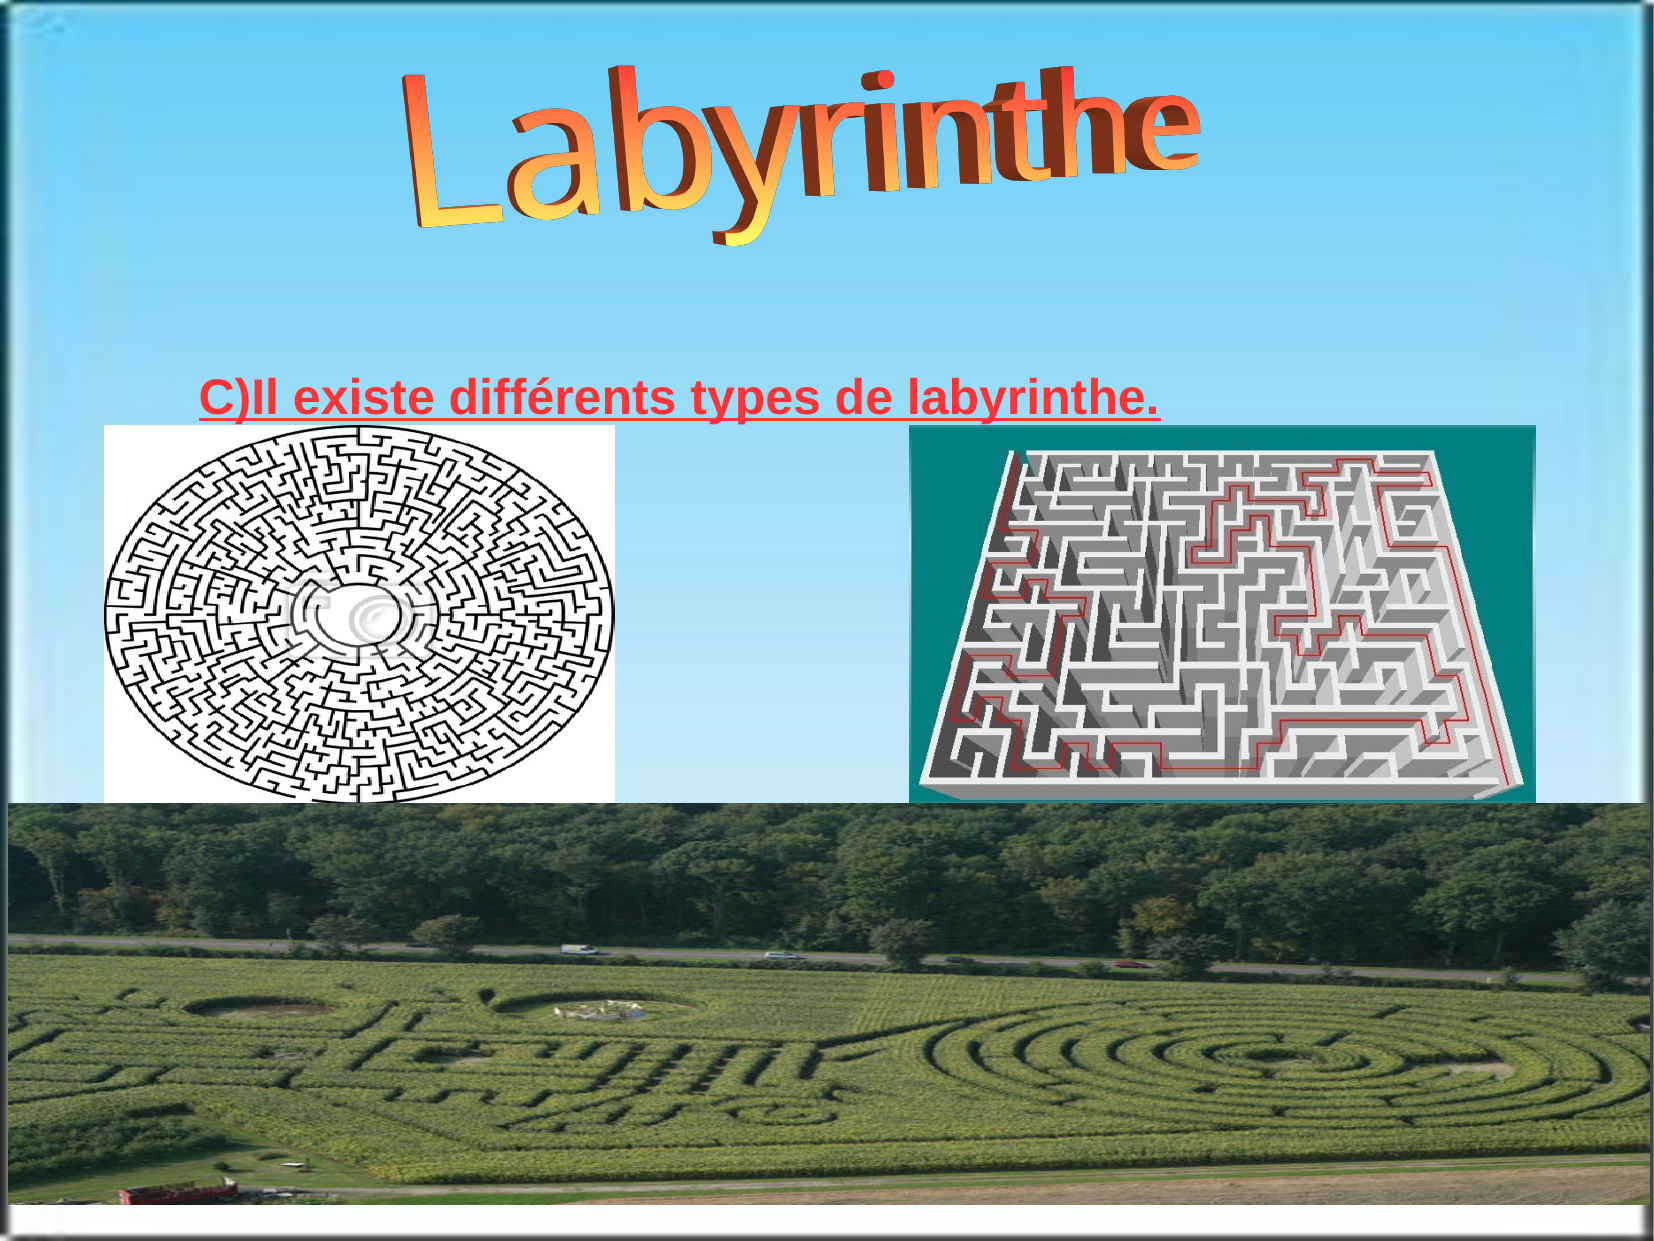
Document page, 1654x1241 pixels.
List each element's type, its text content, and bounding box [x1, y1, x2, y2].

picture [0, 0, 1654, 1241]
list C)Il existe différents types de labyrinthe. [115, 369, 1507, 803]
